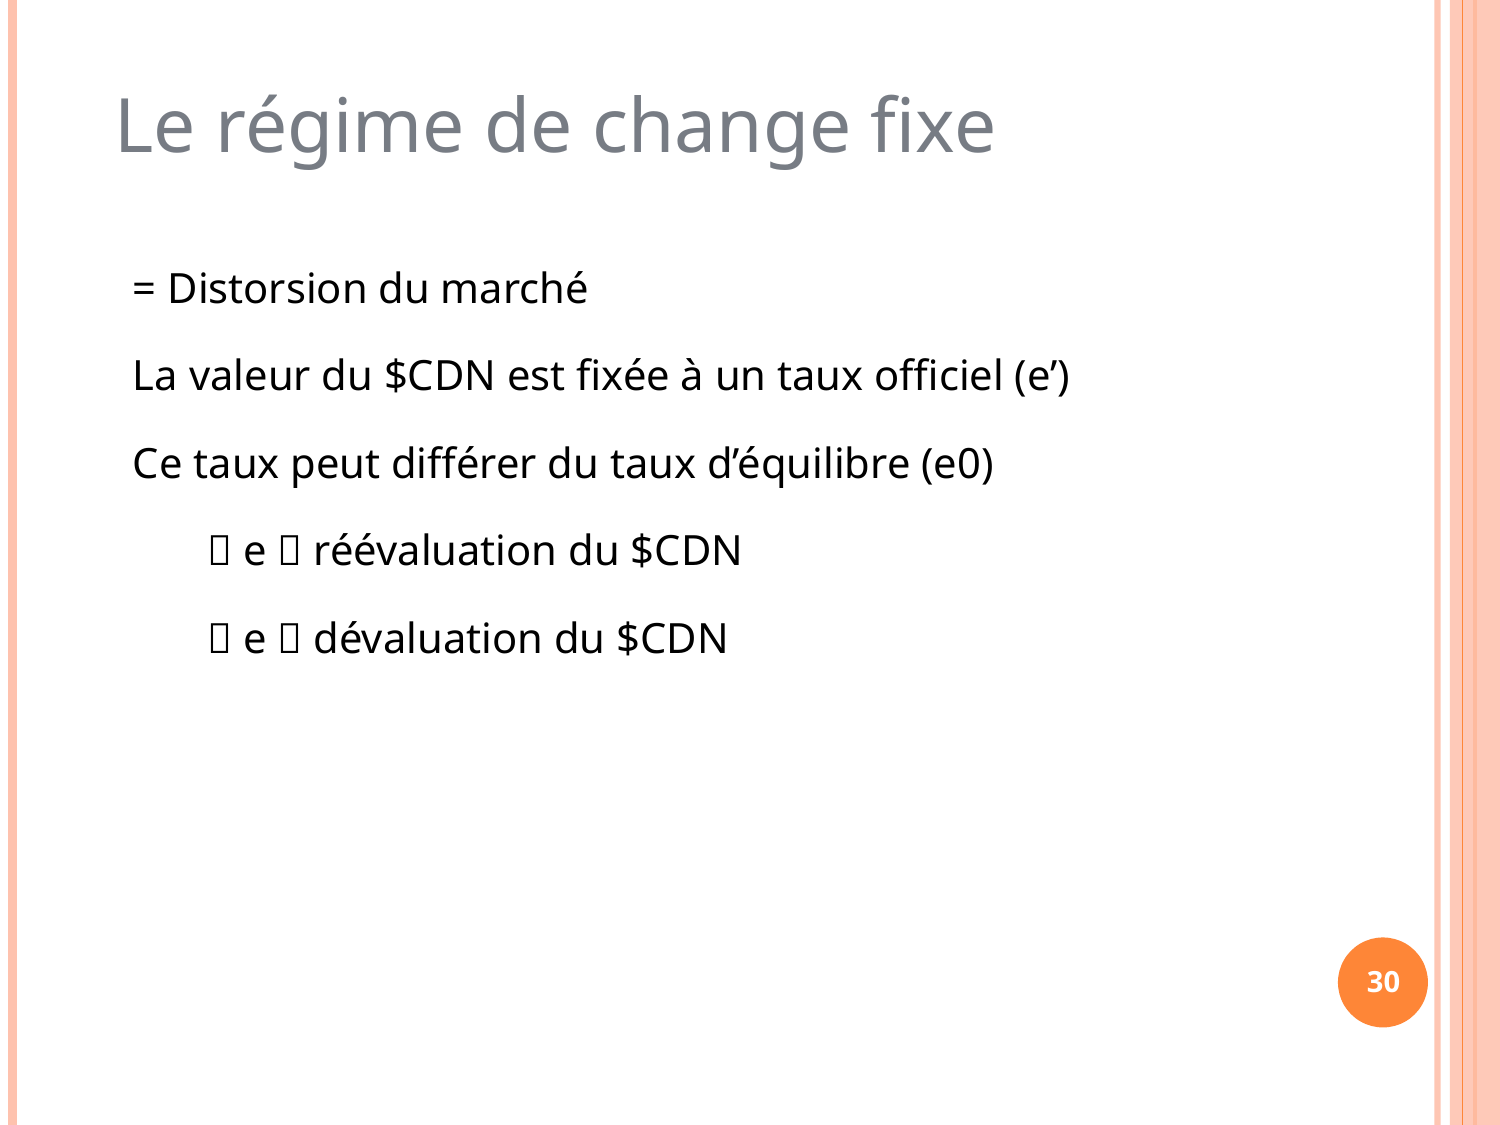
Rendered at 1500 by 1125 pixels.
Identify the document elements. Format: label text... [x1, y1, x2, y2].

list = Distorsion du marché La valeur du $CDN est fixée à un taux officiel (e’) Ce taux peut différer du taux d’équilibre (e0)  e  réévaluation du $CDN  e  dévaluation du $CDN [118, 253, 1394, 1004]
slide_number <numéro> [1333, 940, 1434, 1027]
title Le régime de change fixe [99, 50, 1375, 175]
